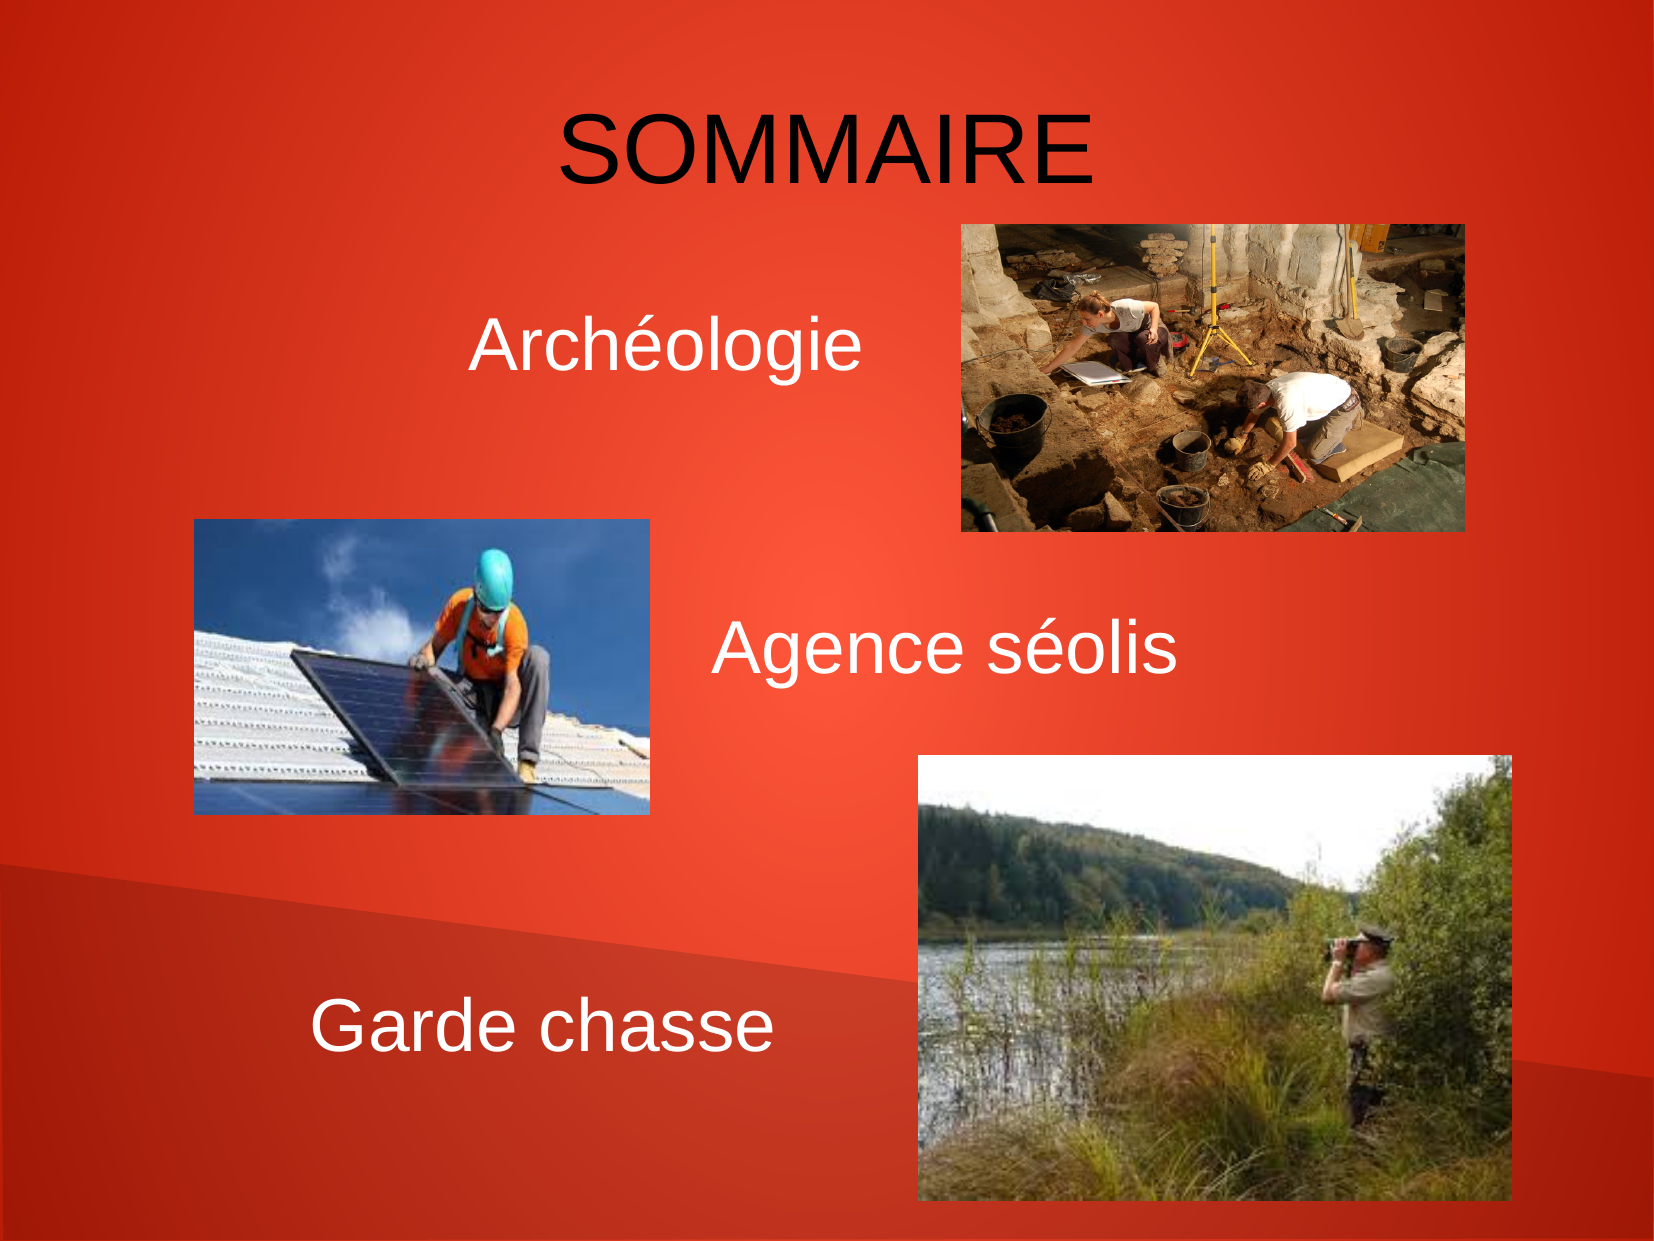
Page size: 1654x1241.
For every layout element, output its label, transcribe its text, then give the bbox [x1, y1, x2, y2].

text_box Agence séolis [696, 598, 1465, 697]
title SOMMAIRE [82, 47, 1571, 252]
picture [918, 755, 1512, 1201]
picture [194, 519, 650, 815]
text_box Archéologie [453, 295, 962, 395]
picture [961, 224, 1465, 532]
text_box Garde chasse [295, 976, 815, 1075]
